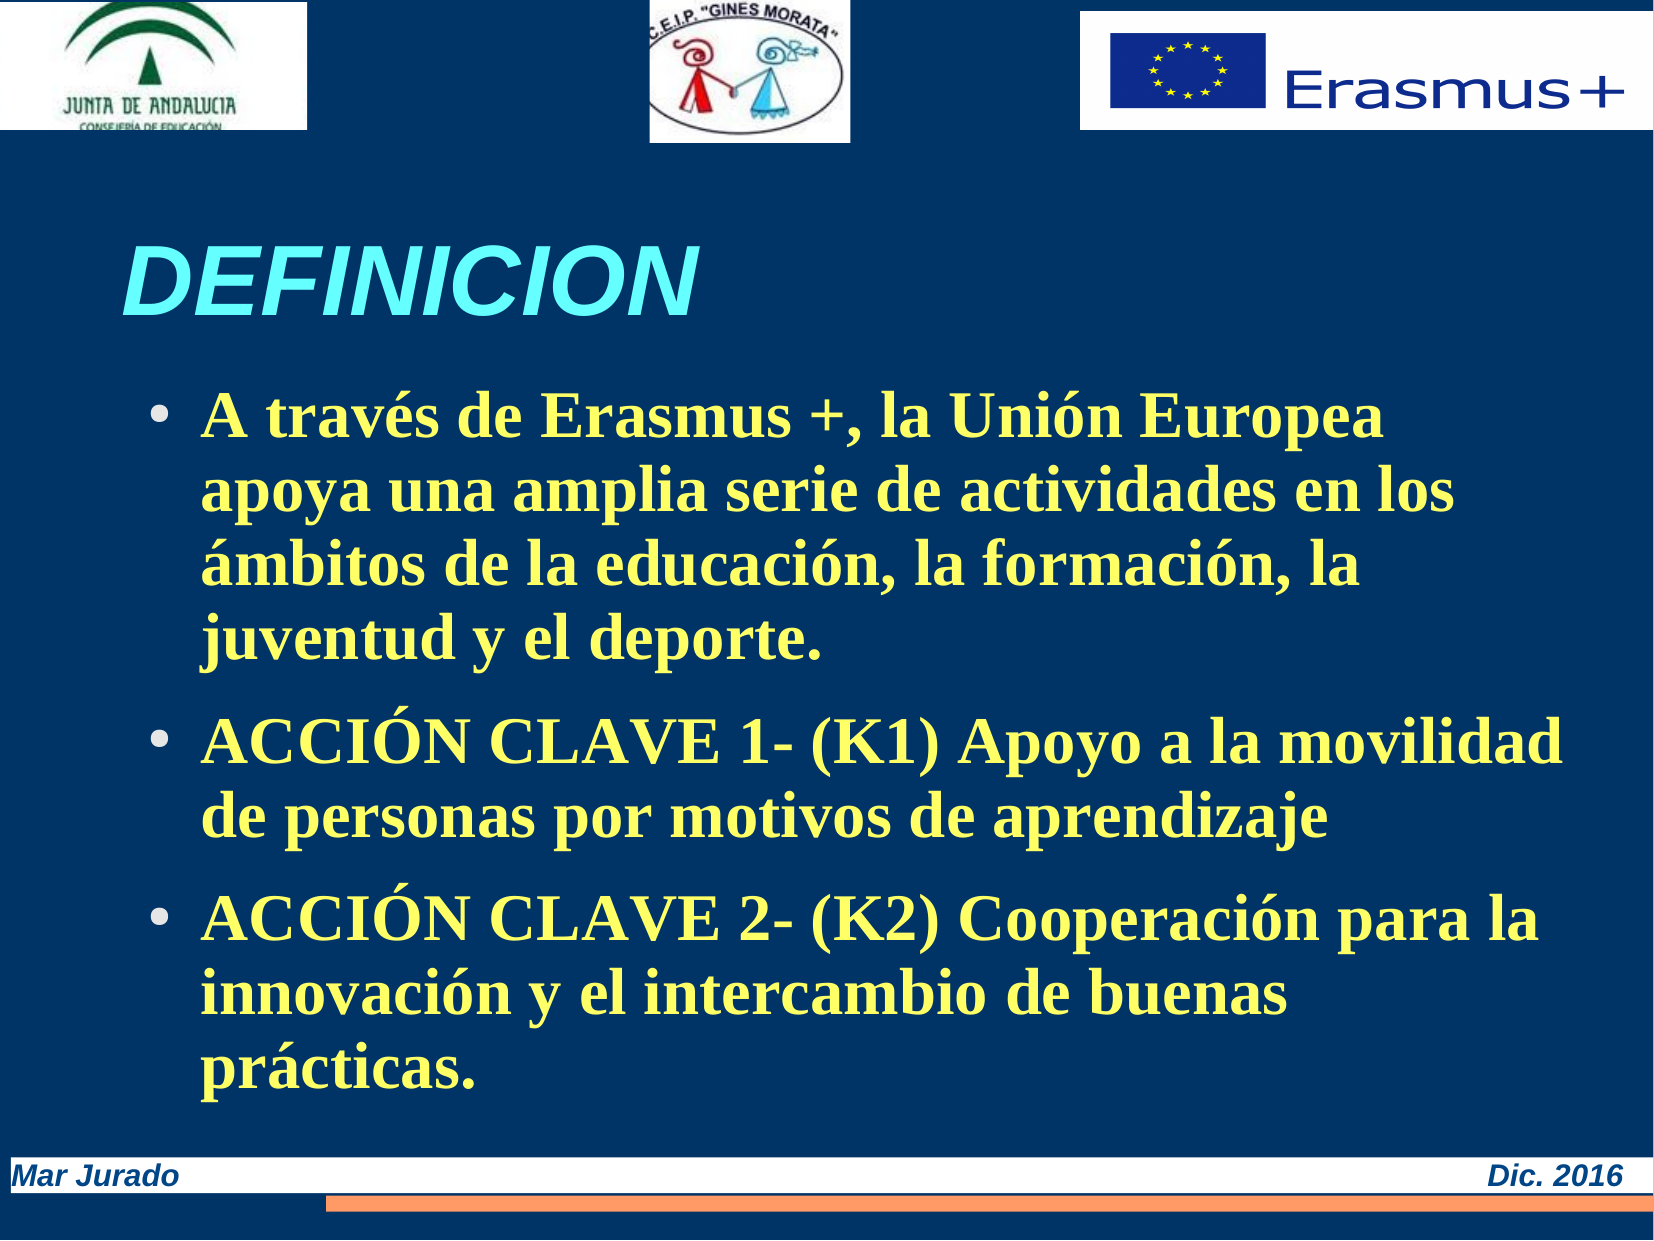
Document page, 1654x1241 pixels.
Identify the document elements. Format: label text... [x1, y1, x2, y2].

list A través de Erasmus +, la Unión Europea apoya una amplia serie de actividades en los ámbitos de la educación, la formación, la juventud y el deporte. ACCIÓN CLAVE 1- (K1) Apoyo a la movilidad de personas por motivos de aprendizaje ACCIÓN CLAVE 2- (K2) Cooperación para la innovación y el intercambio de buenas prácticas. [129, 377, 1569, 1157]
list [0, 2, 308, 130]
title Mar Jurado Dic. 2016 [10, 1157, 1654, 1194]
title DEFINICION [121, 177, 1534, 385]
list [649, 0, 851, 143]
picture [1080, 11, 1654, 130]
